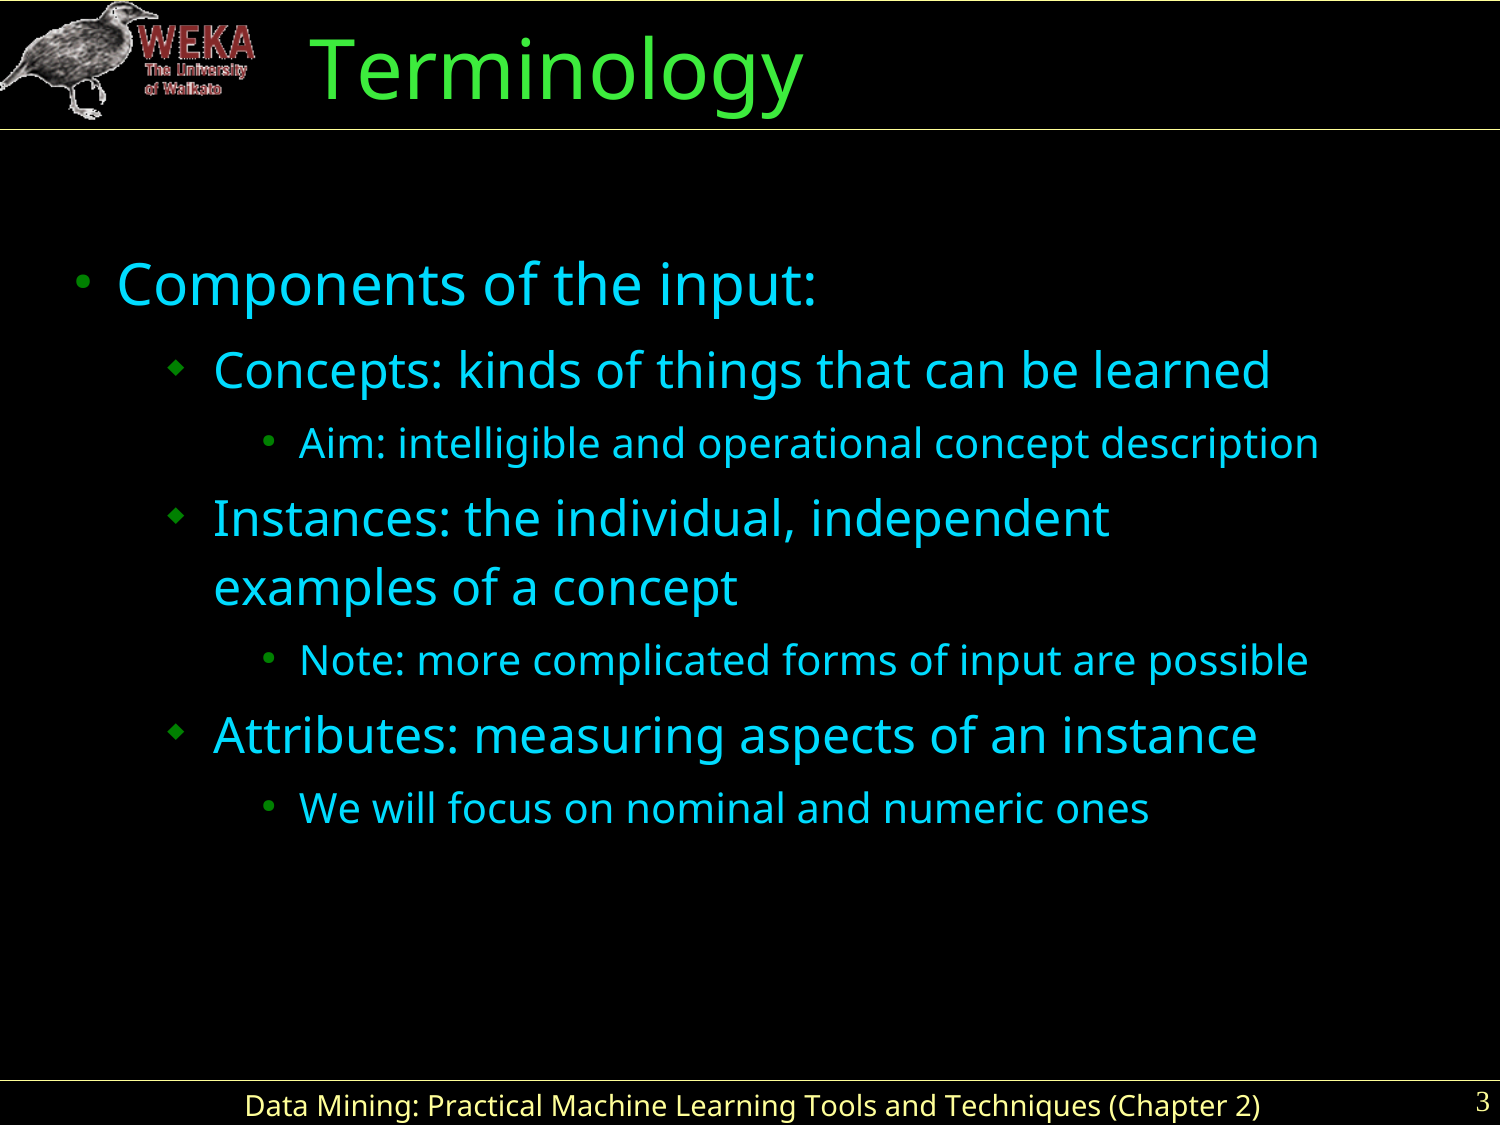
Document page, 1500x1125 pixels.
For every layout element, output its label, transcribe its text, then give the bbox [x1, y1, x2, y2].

text_box Components of the input: Concepts: kinds of things that can be learned Aim: intelligible and operational concept description Instances: the individual, independent examples of a concept Note: more complicated forms of input are possible Attributes: measuring aspects of an instance We will focus on nominal and numeric ones [59, 236, 1356, 912]
picture [0, 1, 266, 129]
title Terminology [295, 0, 1500, 148]
